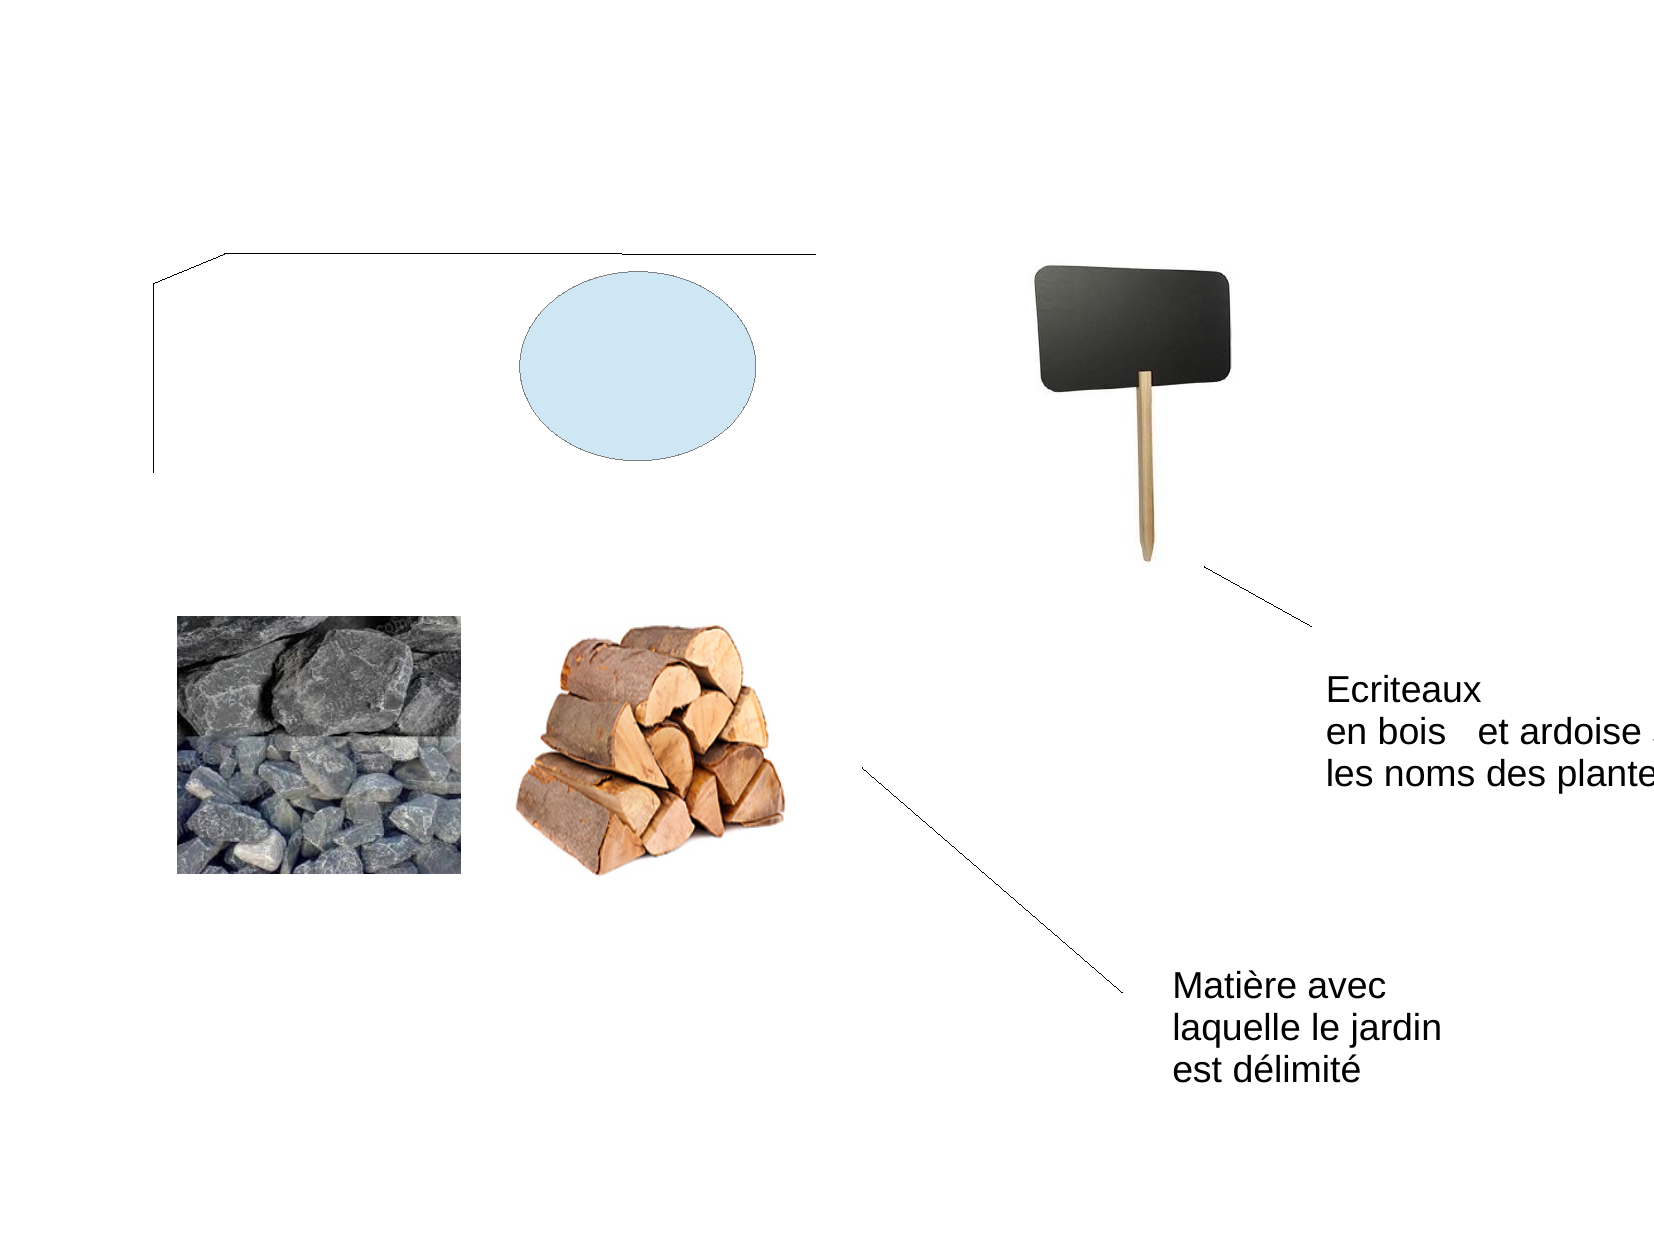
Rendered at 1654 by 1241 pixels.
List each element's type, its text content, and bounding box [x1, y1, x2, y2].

picture [472, 604, 827, 886]
text_box Matière avec laquelle le jardin est délimité [1157, 956, 1489, 1098]
text_box Ecriteaux en bois et ardoise sur lesquels figurent les noms des plantes [1311, 661, 1619, 929]
picture [944, 259, 1323, 567]
picture [177, 617, 461, 875]
text_box [519, 271, 756, 461]
